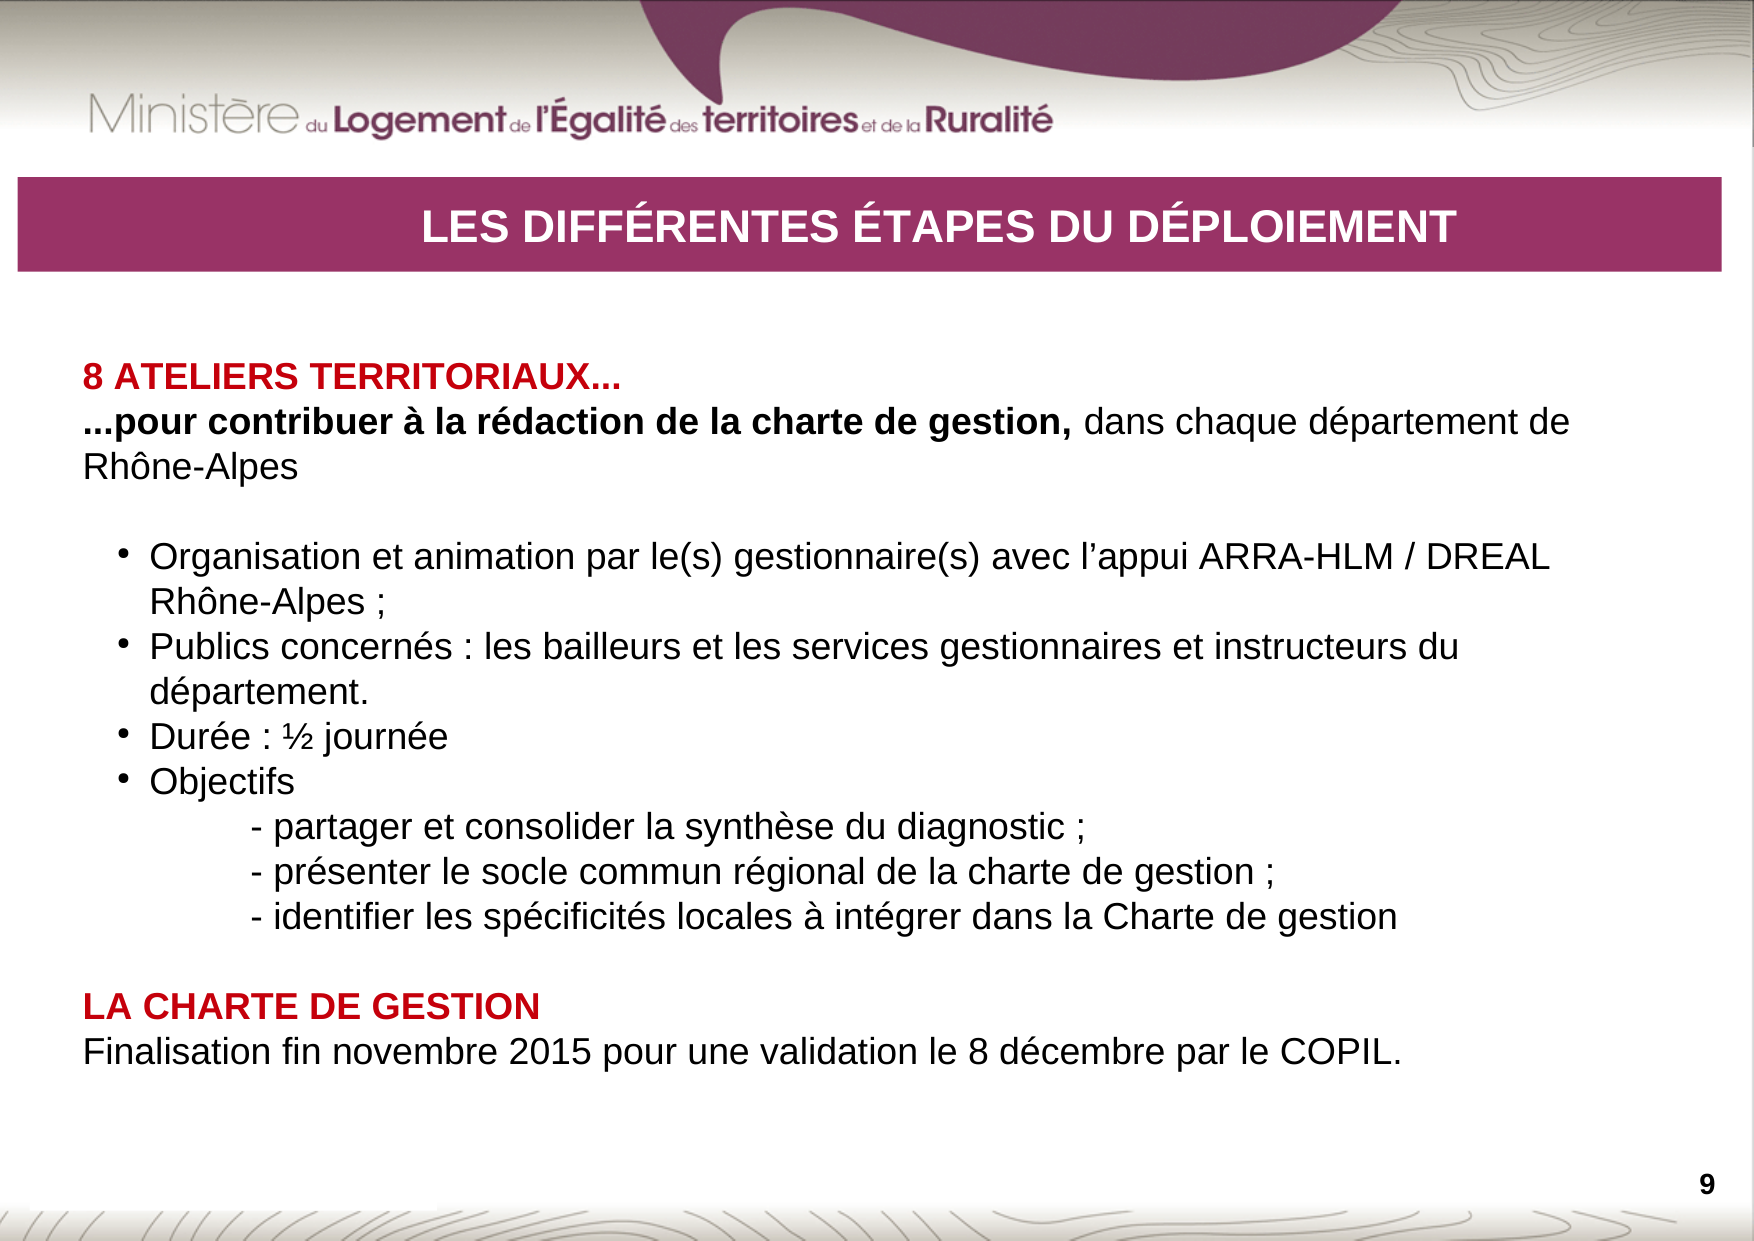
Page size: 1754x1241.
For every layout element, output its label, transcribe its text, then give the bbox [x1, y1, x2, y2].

text_box LES DIFFÉRENTES ÉTAPES DU DÉPLOIEMENT [17, 177, 1722, 272]
text_box 8 ATELIERS TERRITORIAUX... ...pour contribuer à la rédaction de la charte de gestion, dans chaque département de Rhône-Alpes Organisation et animation par le(s) gestionnaire(s) avec l’appui ARRA-HLM / DREAL Rhône-Alpes ; Publics concernés : les bailleurs et les services gestionnaires et instructeurs du département. Durée : ½ journée Objectifs - partager et consolider la synthèse du diagnostic ; - présenter le socle commun régional de la charte de gestion ; - identifier les spécificités locales à intégrer dans la Charte de gestion LA CHARTE DE GESTION Finalisation fin novembre 2015 pour une validation le 8 décembre par le COPIL. [82, 307, 1642, 1241]
picture [0, 0, 1754, 1241]
